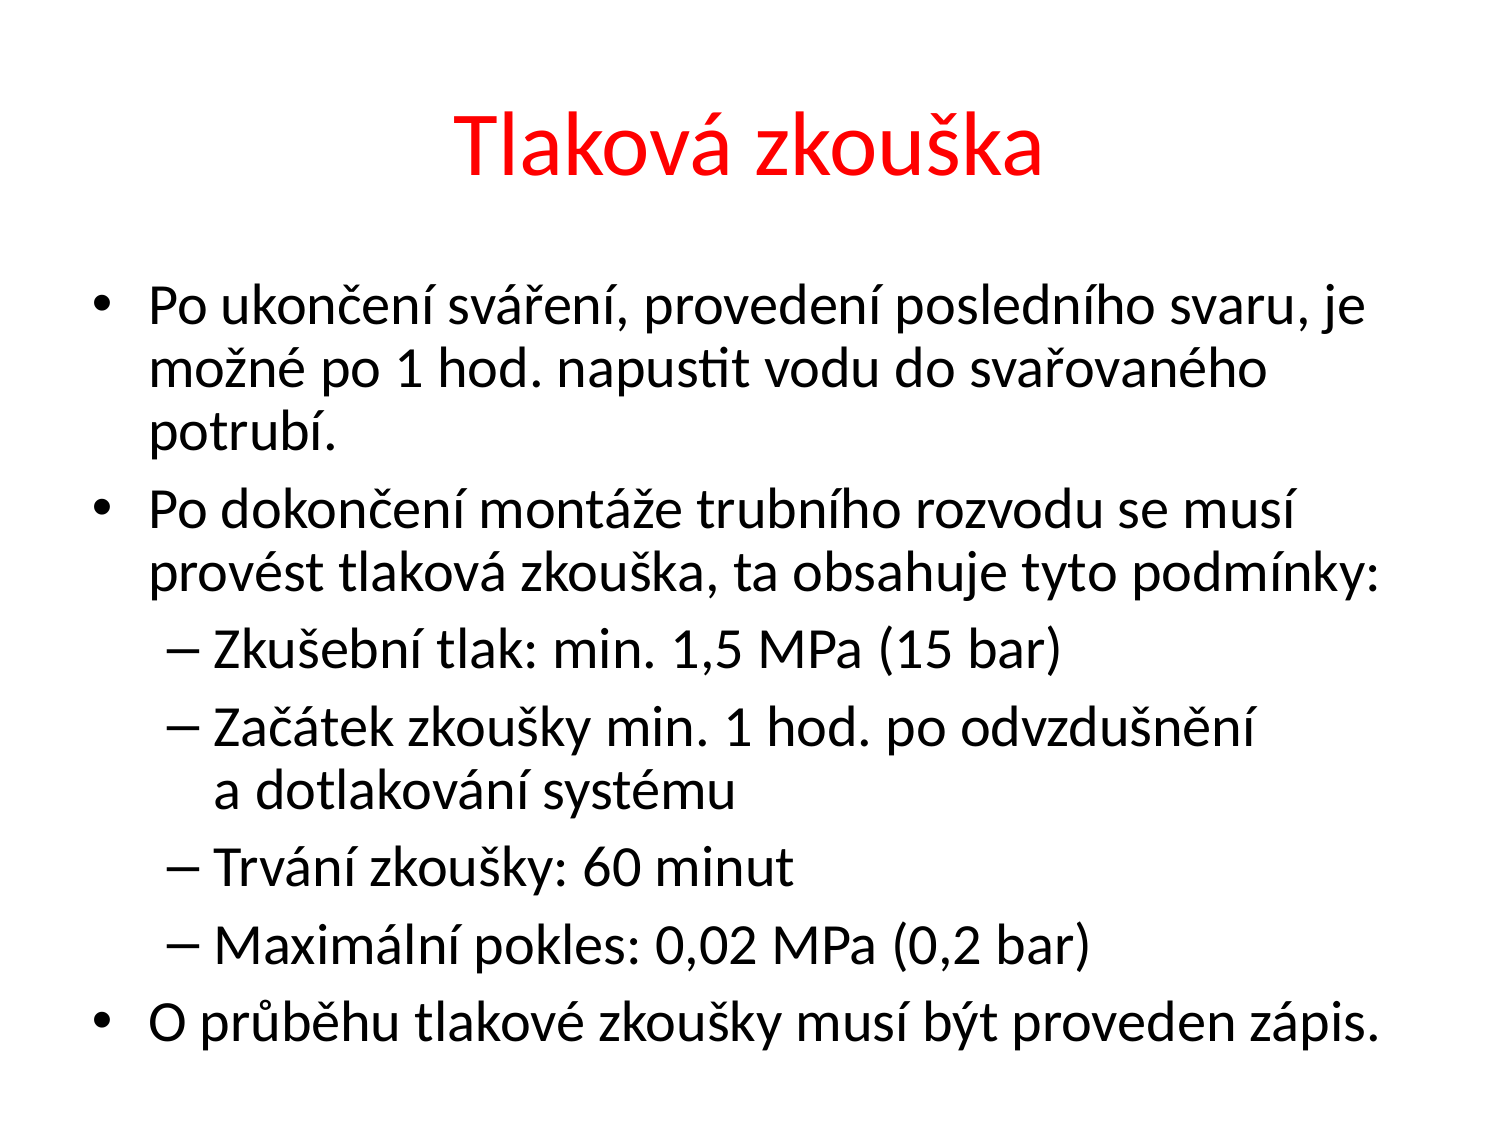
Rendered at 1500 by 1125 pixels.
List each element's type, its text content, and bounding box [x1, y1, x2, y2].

title Tlaková zkouška [75, 45, 1426, 233]
list Po ukončení sváření, provedení posledního svaru, je možné po 1 hod. napustit vodu do svařovaného potrubí. Po dokončení montáže trubního rozvodu se musí provést tlaková zkouška, ta obsahuje tyto podmínky: Zkušební tlak: min. 1,5 MPa (15 bar) Začátek zkoušky min. 1 hod. po odvzdušnění a dotlakování systému Trvání zkoušky: 60 minut Maximální pokles: 0,02 MPa (0,2 bar) O průběhu tlakové zkoušky musí být proveden zápis. [76, 267, 1427, 1062]
